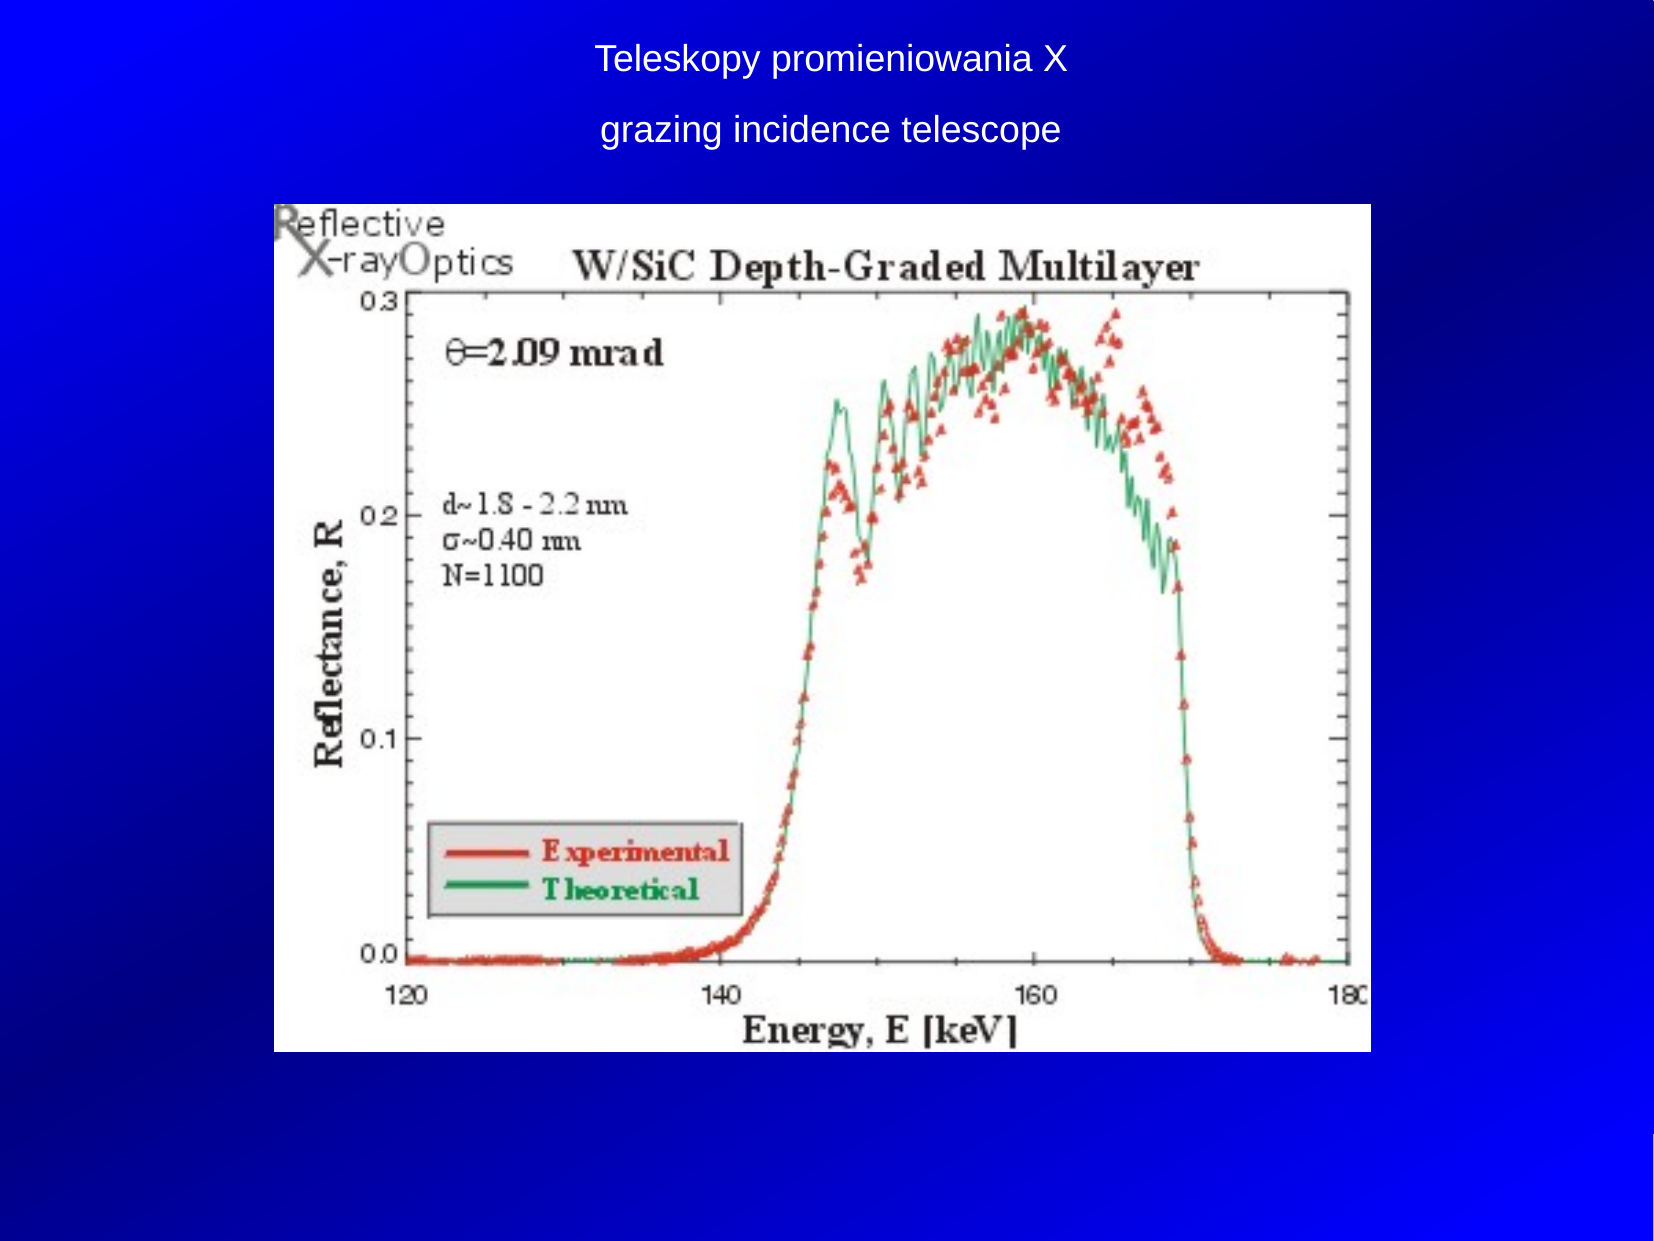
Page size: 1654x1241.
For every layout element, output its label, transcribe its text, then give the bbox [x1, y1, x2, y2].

text_box Teleskopy promieniowania X [579, 29, 1083, 87]
text_box grazing incidence telescope [585, 101, 1077, 158]
picture [274, 204, 1371, 1052]
